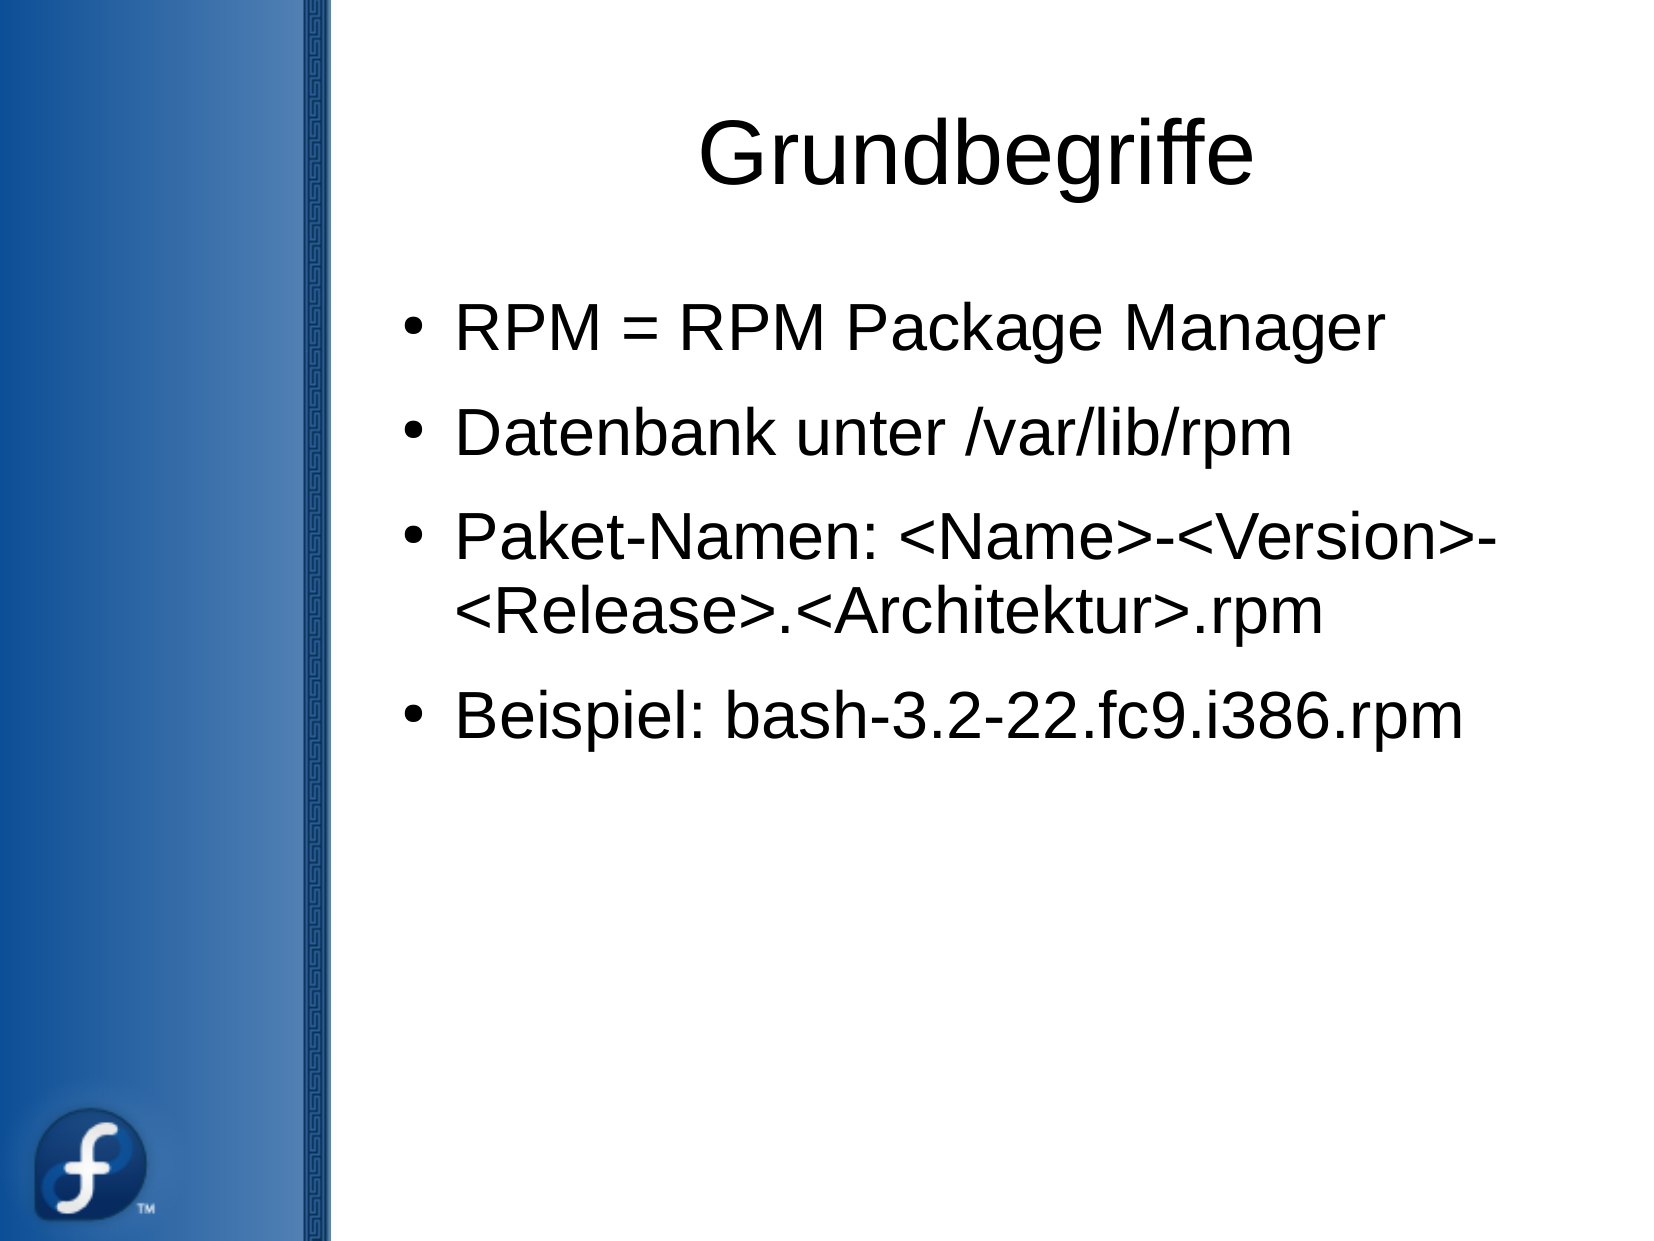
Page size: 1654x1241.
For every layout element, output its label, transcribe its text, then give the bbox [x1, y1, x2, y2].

list RPM = RPM Package Manager Datenbank unter /var/lib/rpm Paket-Namen: <Name>-<Version>-<Release>.<Architektur>.rpm Beispiel: bash-3.2-22.fc9.i386.rpm [383, 290, 1571, 1094]
picture [0, 0, 331, 1241]
title Grundbegriffe [383, 56, 1571, 250]
